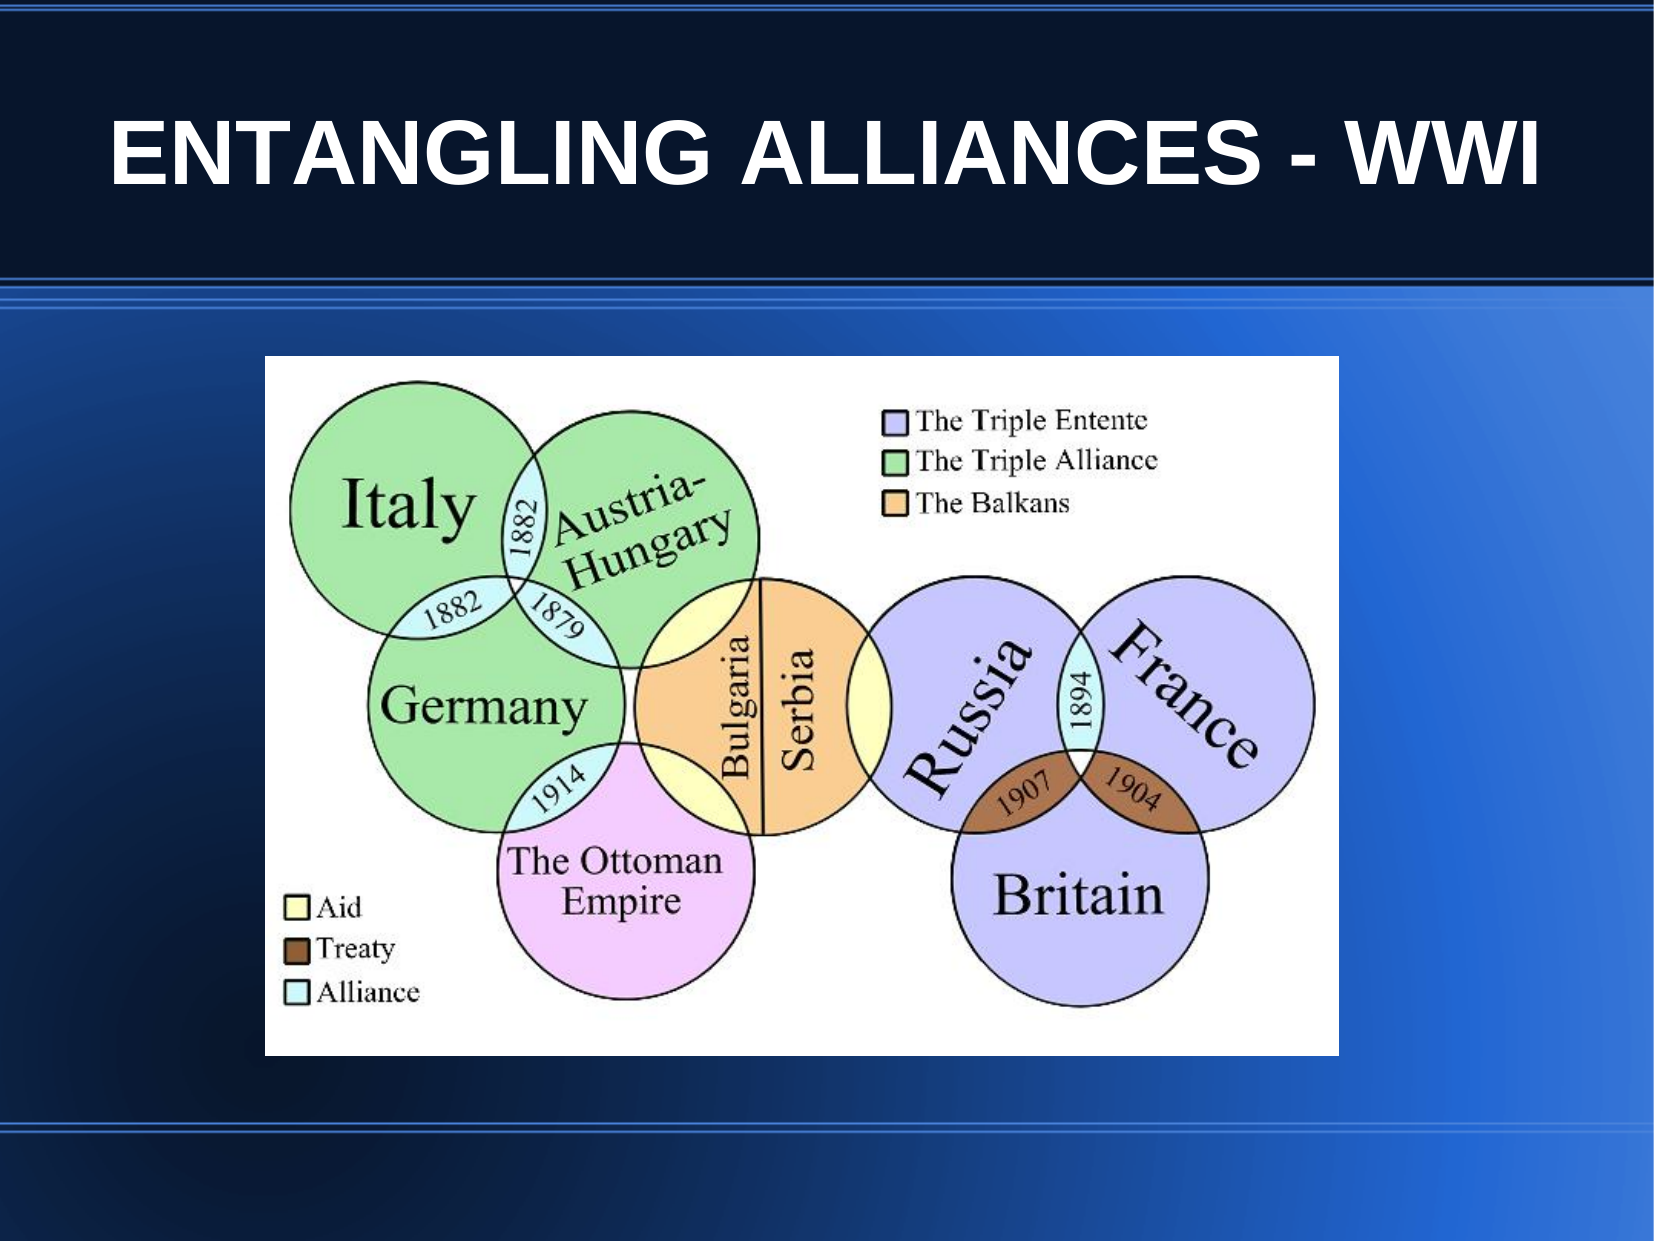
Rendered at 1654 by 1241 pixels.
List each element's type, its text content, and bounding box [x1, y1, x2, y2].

title ENTANGLING ALLIANCES - WWI [82, 49, 1571, 257]
picture [0, 0, 1654, 1241]
